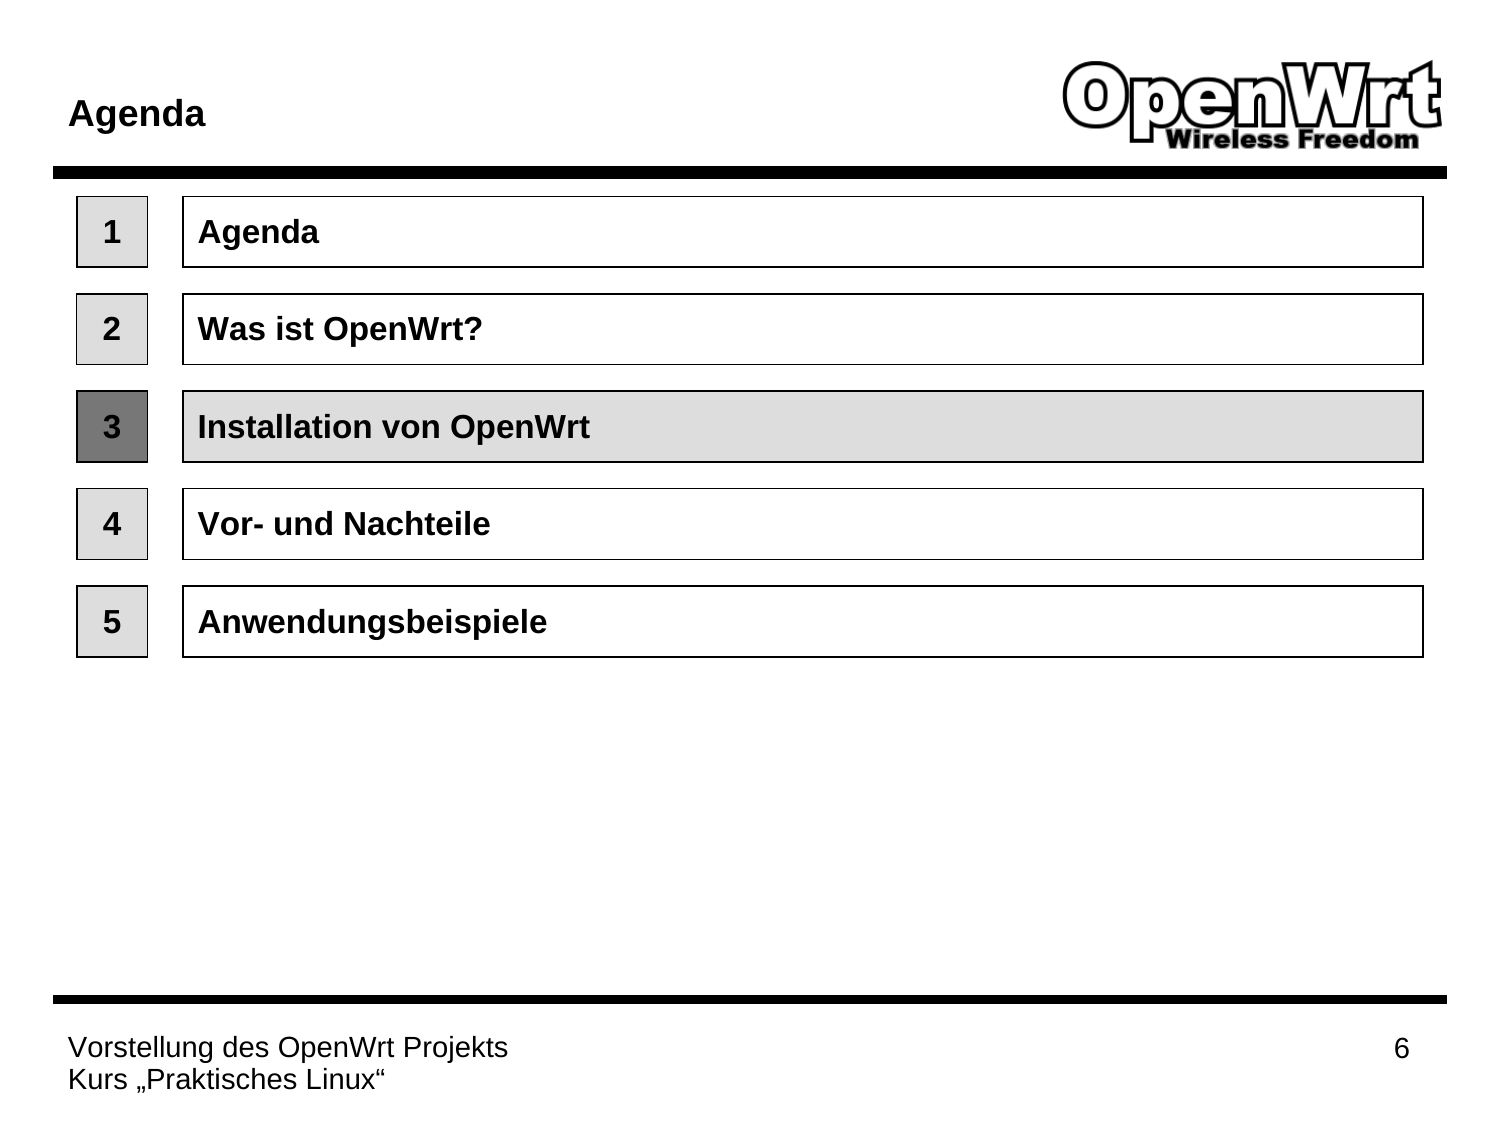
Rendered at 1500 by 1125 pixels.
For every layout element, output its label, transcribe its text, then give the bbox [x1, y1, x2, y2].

text_box 3 [76, 391, 148, 462]
picture [1057, 54, 1447, 154]
text_box Was ist OpenWrt? [183, 293, 1424, 365]
title Agenda [53, 53, 870, 173]
text_box 5 [76, 586, 148, 658]
text_box Agenda [183, 196, 1424, 268]
text_box 1 [76, 196, 148, 268]
text_box Anwendungsbeispiele [183, 586, 1424, 658]
text_box 4 [76, 488, 148, 560]
text_box Vor- und Nachteile [183, 488, 1424, 560]
text_box 2 [76, 293, 148, 365]
text_box Installation von OpenWrt [183, 391, 1424, 462]
